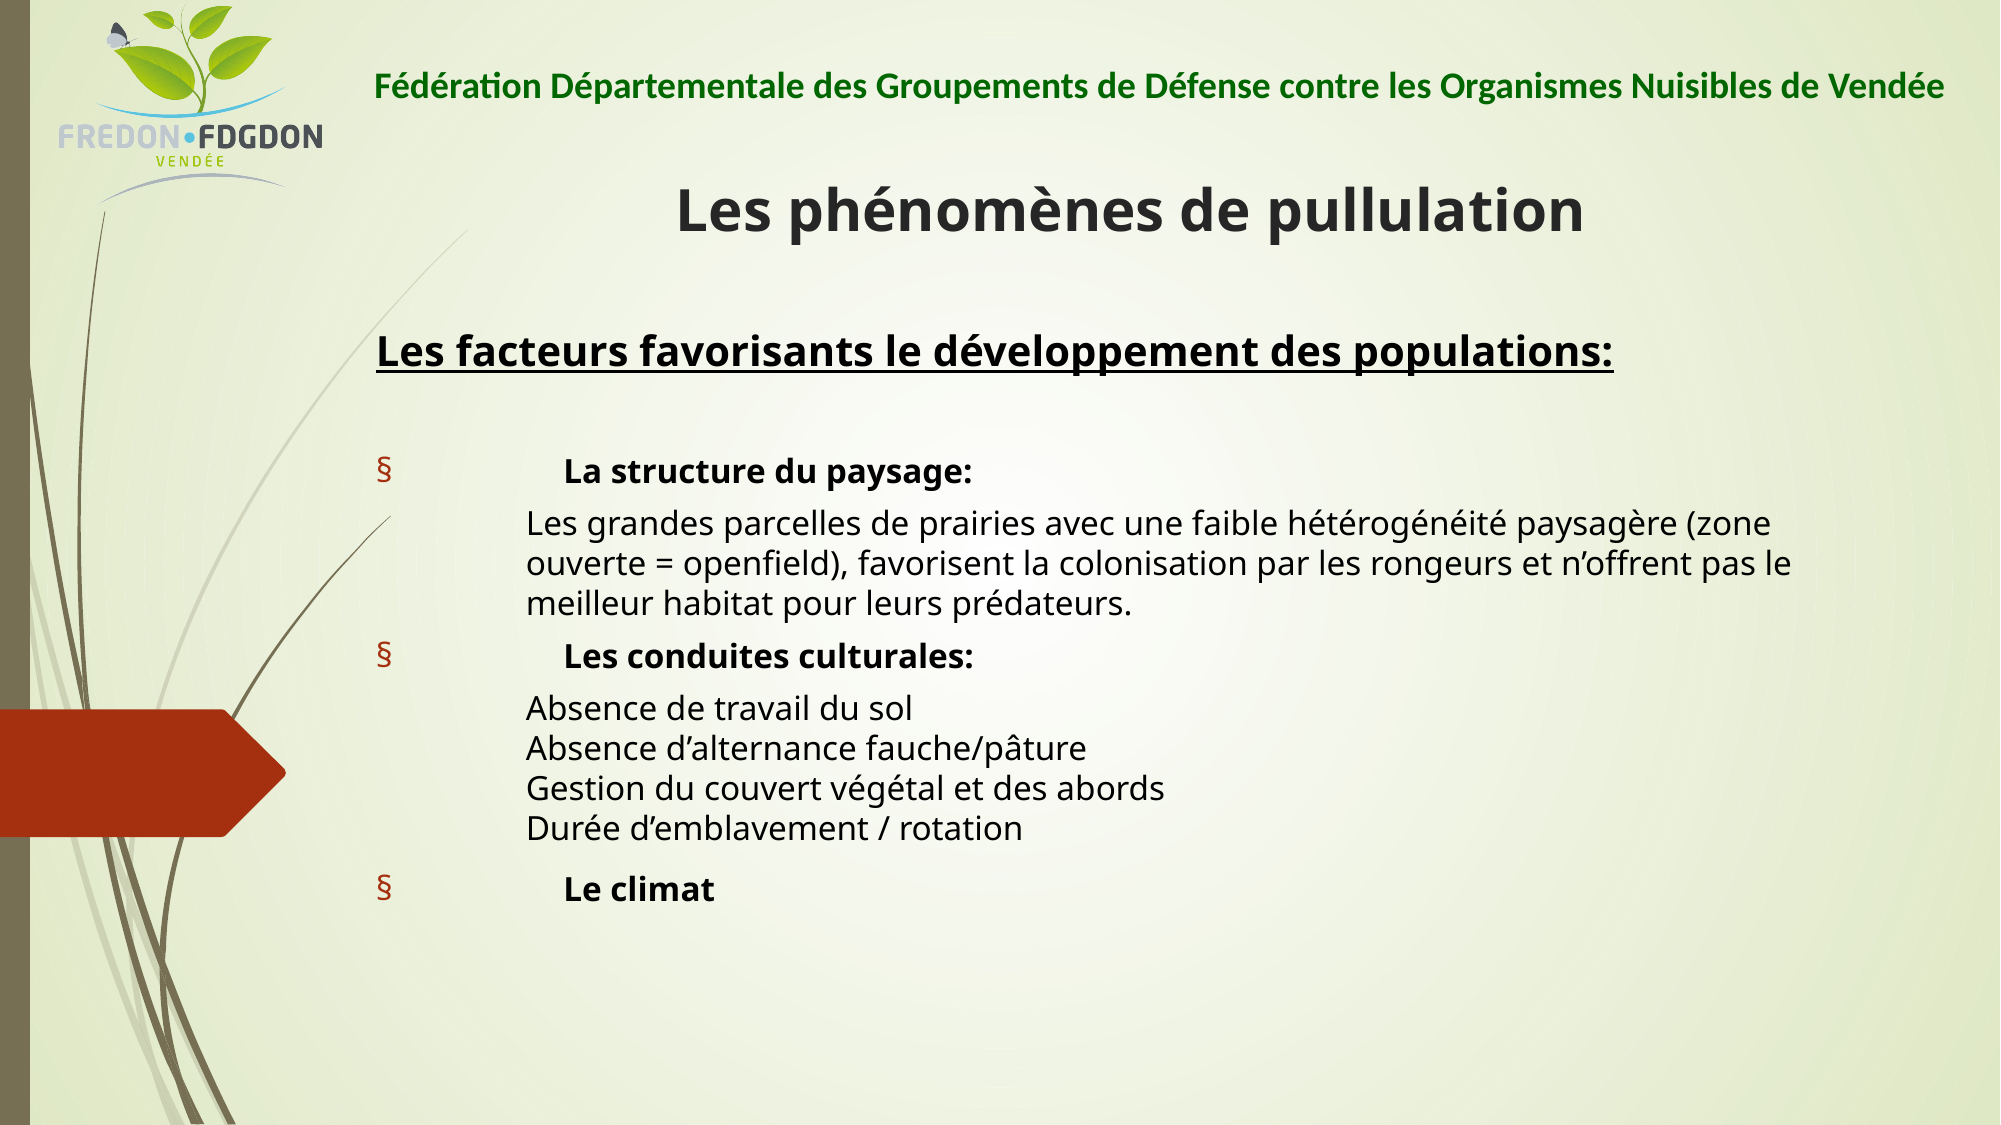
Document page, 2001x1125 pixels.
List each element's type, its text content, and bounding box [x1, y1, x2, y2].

subtitle Les facteurs favorisants le développement des populations: La structure du paysage: Les grandes parcelles de prairies avec une faible hétérogénéité paysagère (zone ouverte = openfield), favorisent la colonisation par les rongeurs et n’offrent pas le meilleur habitat pour leurs prédateurs. Les conduites culturales: Absence de travail du sol Absence d’alternance fauche/pâture Gestion du couvert végétal et des abords Durée d’emblavement / rotation Le climat [360, 317, 1943, 928]
text_box Fédération Départementale des Groupements de Défense contre les Organismes Nuisibles de Vendée [322, 54, 2000, 114]
title Les phénomènes de pullulation [360, 160, 1943, 251]
picture [59, 0, 322, 206]
